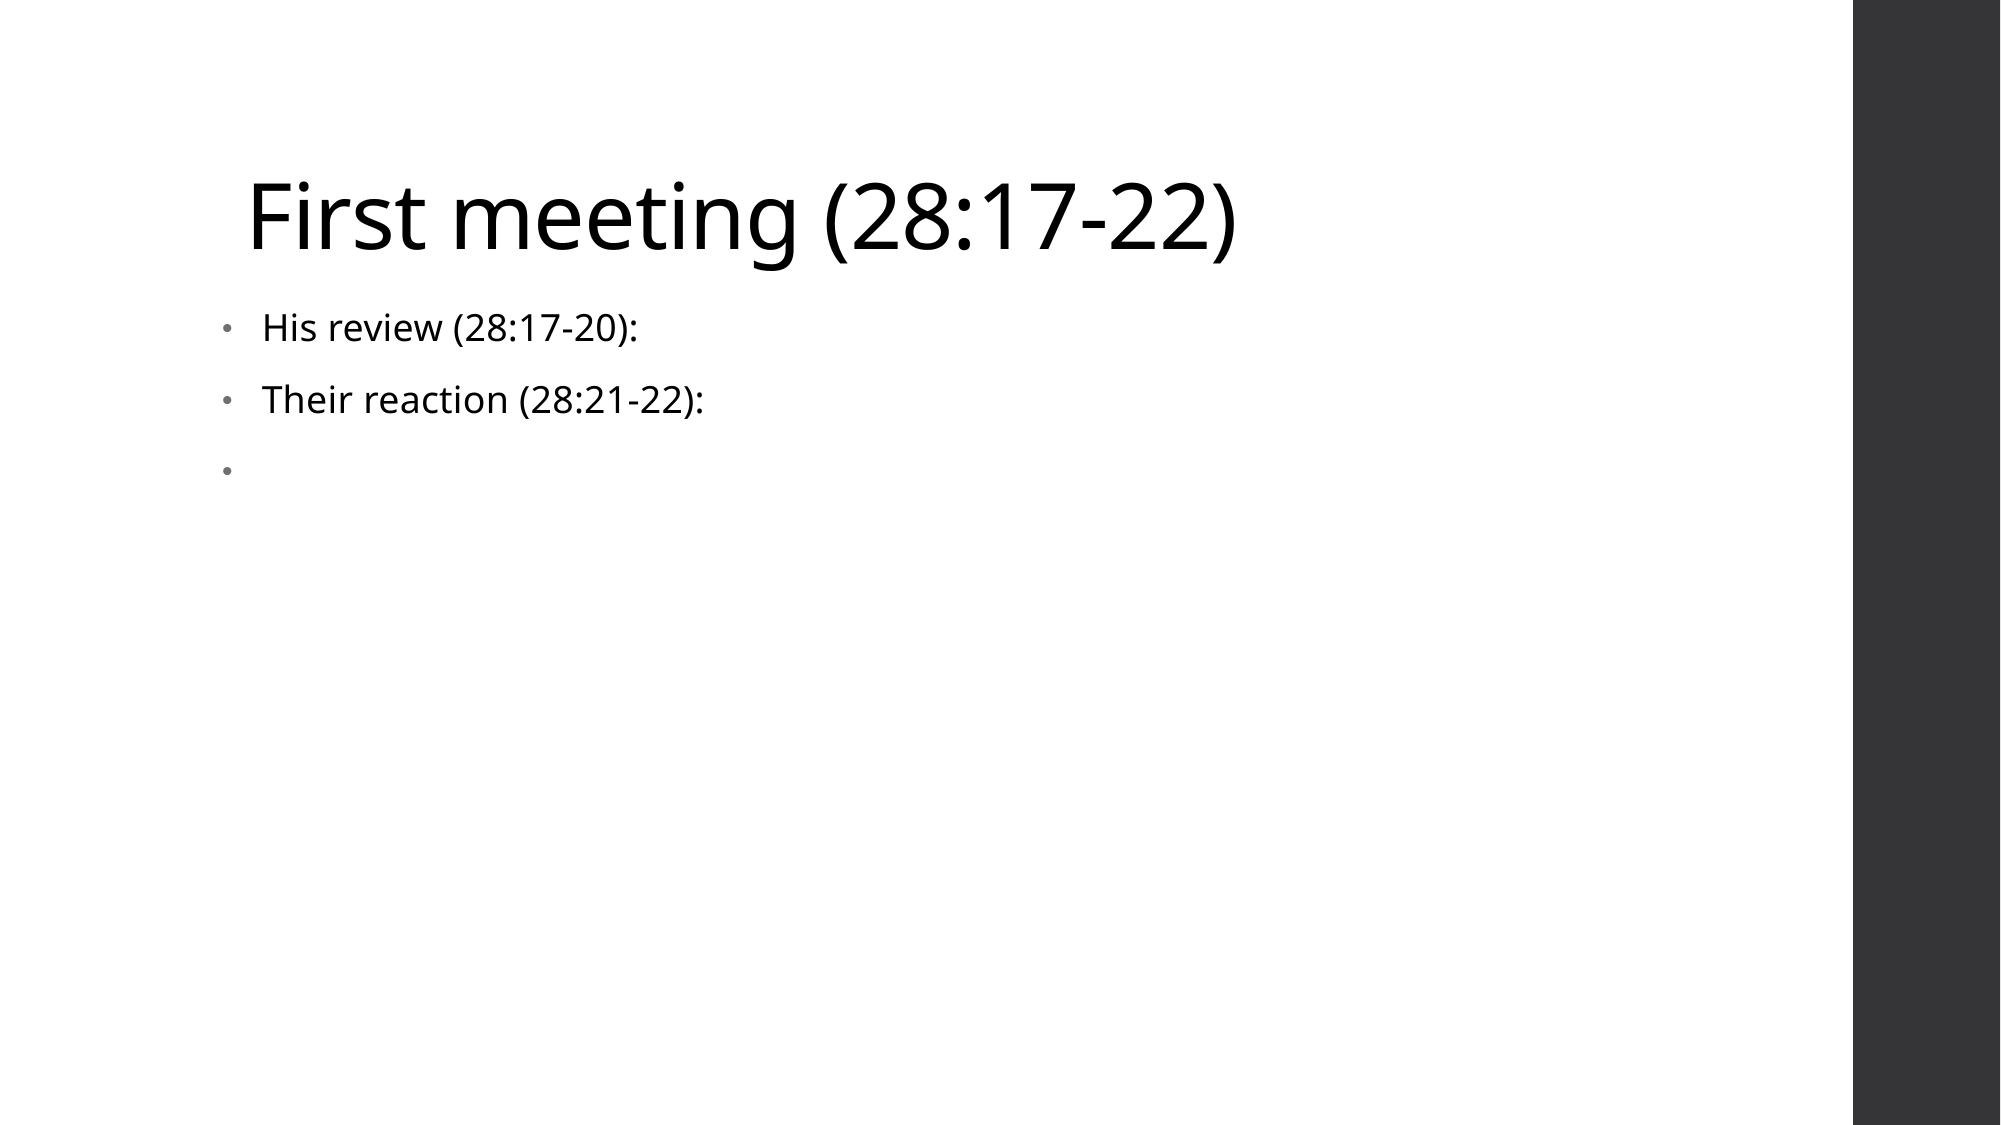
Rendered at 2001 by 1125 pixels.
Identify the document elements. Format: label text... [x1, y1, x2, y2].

list His review (28:17-20): Their reaction (28:21-22): [206, 299, 1617, 1014]
title First meeting (28:17-22) [206, 60, 1797, 278]
